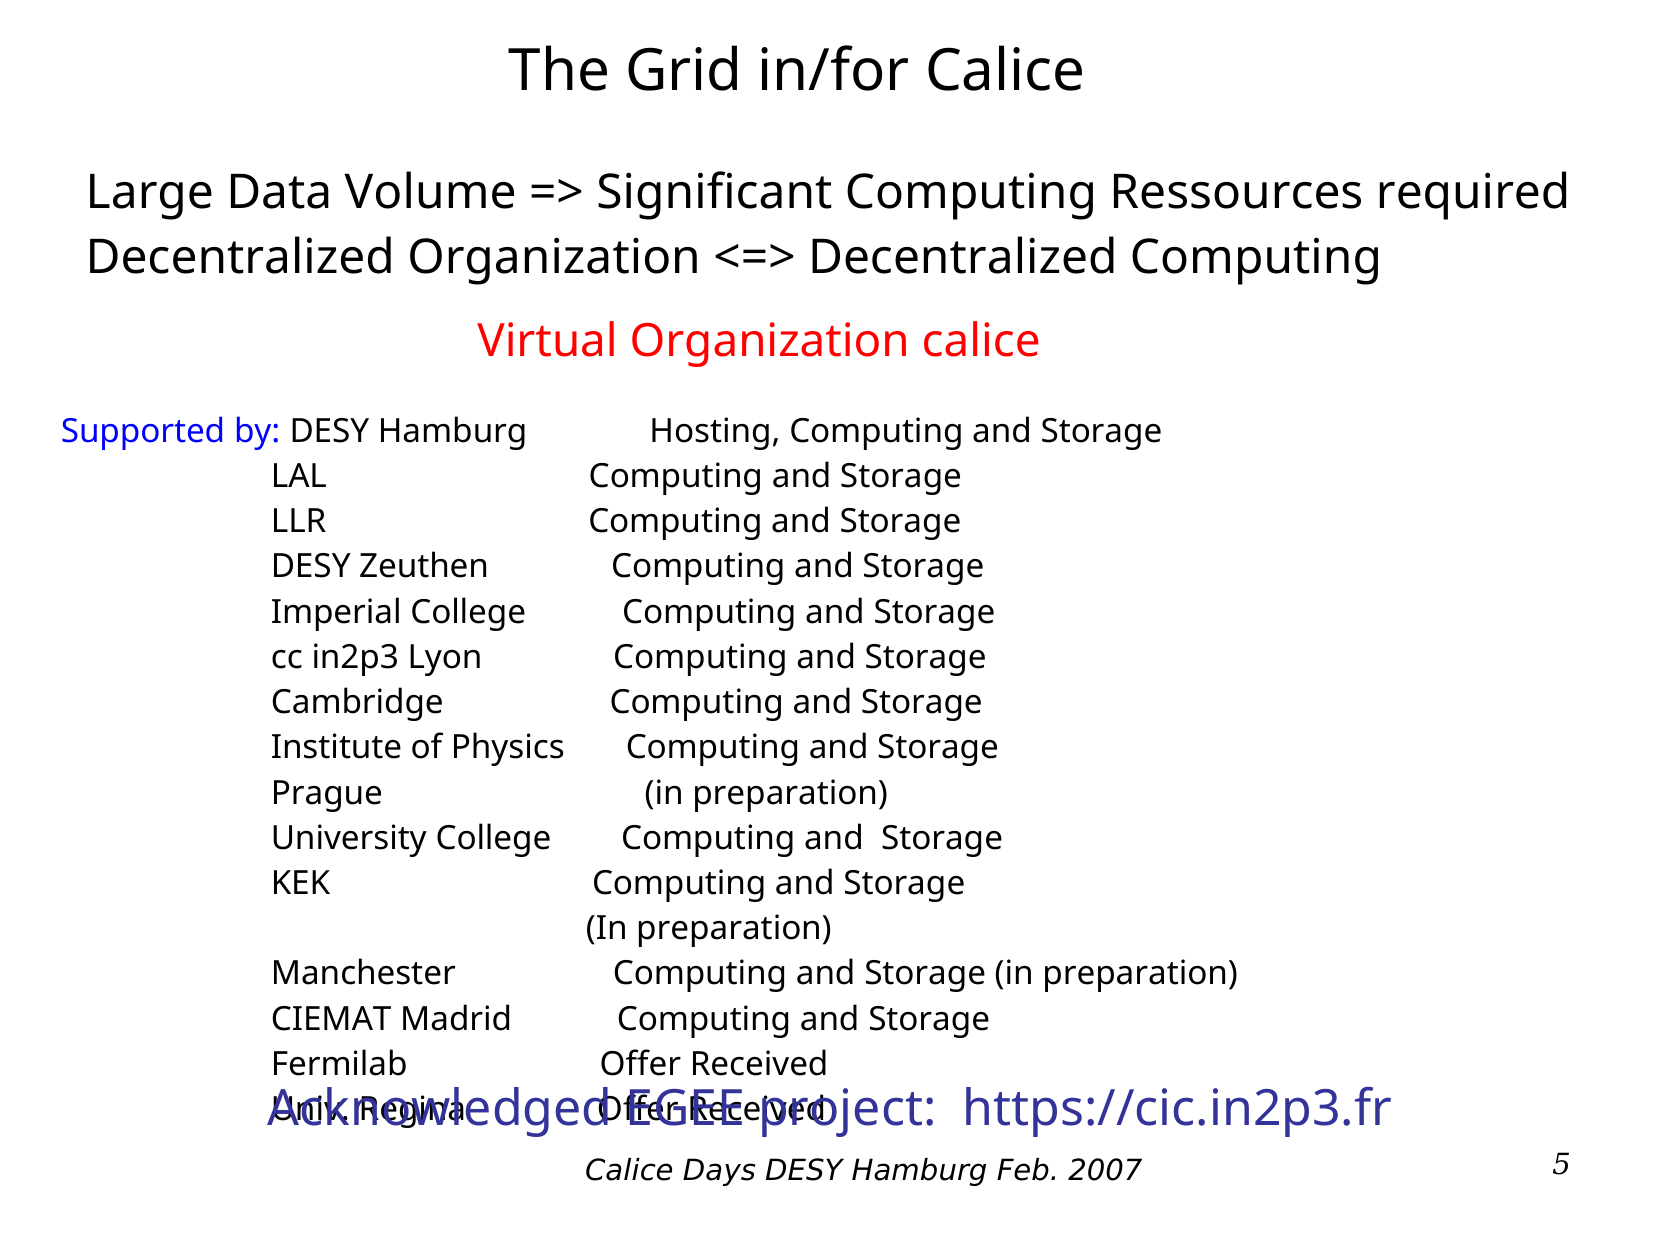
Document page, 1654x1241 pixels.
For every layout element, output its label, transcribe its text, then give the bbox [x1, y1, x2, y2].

title The Grid in/for Calice [159, 5, 1435, 131]
text_box Acknowledged EGEE project: https://cic.in2p3.fr [252, 1064, 1359, 1140]
text_box Virtual Organization calice [462, 300, 1163, 385]
text_box Large Data Volume => Significant Computing Ressources required Decentralized Organization <=> Decentralized Computing [70, 149, 1334, 275]
text_box Supported by: DESY Hamburg Hosting, Computing and Storage LAL Computing and Storage LLR Computing and Storage DESY Zeuthen Computing and Storage Imperial College Computing and Storage cc in2p3 Lyon Computing and Storage Cambridge Computing and Storage Institute of Physics Computing and Storage Prague (in preparation) University College Computing and Storage KEK Computing and Storage (In preparation) Manchester Computing and Storage (in preparation) CIEMAT Madrid Computing and Storage Fermilab Offer Received Univ. Regina Offer Received [46, 399, 1330, 815]
